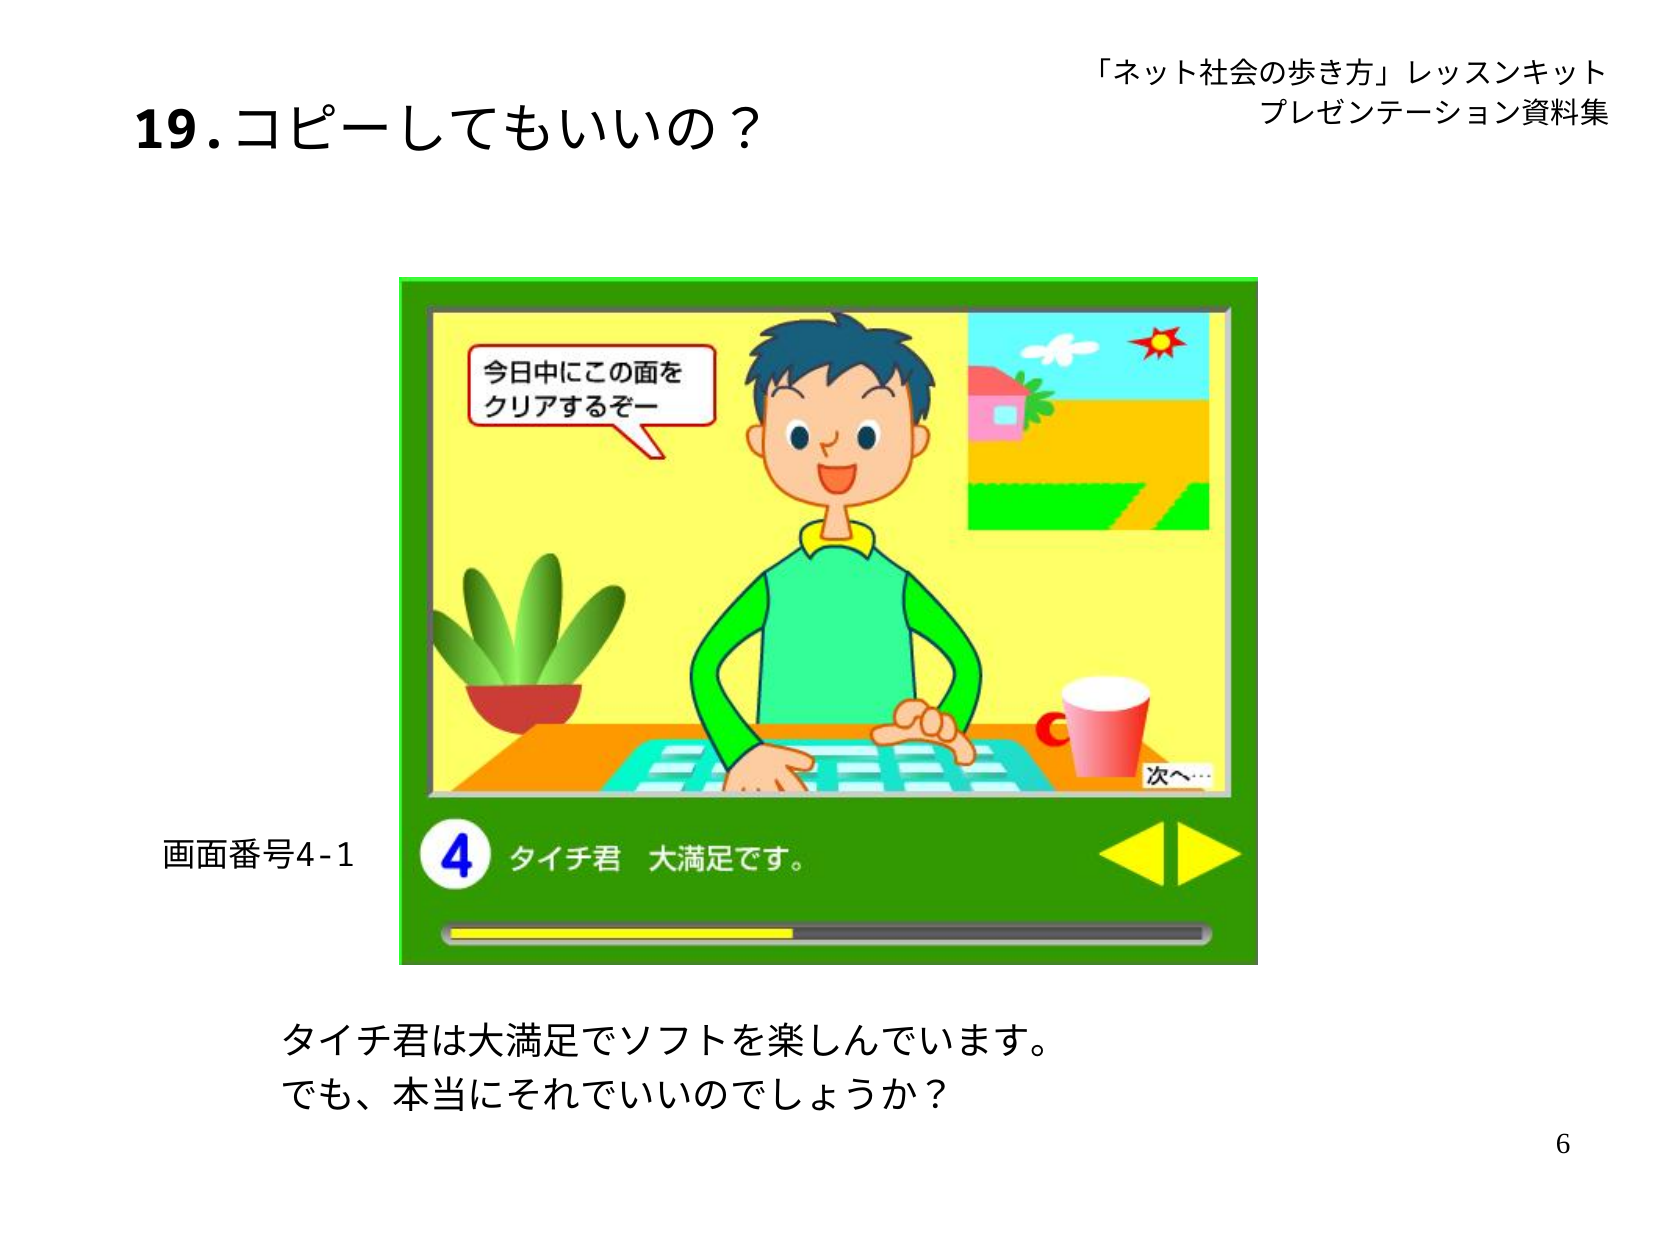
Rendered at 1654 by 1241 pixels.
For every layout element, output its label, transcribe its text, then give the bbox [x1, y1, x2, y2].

text_box タイチ君は大満足でソフトを楽しんでいます。 でも、本当にそれでいいのでしょうか？ [265, 1003, 1447, 1128]
picture [399, 277, 1258, 965]
text_box 画面番号4-1 [147, 826, 384, 882]
text_box 「ネット社会の歩き方」レッスンキット プレゼンテーション資料集 [1062, 44, 1625, 139]
text_box 19.コピーしてもいいの？ [118, 88, 1241, 169]
